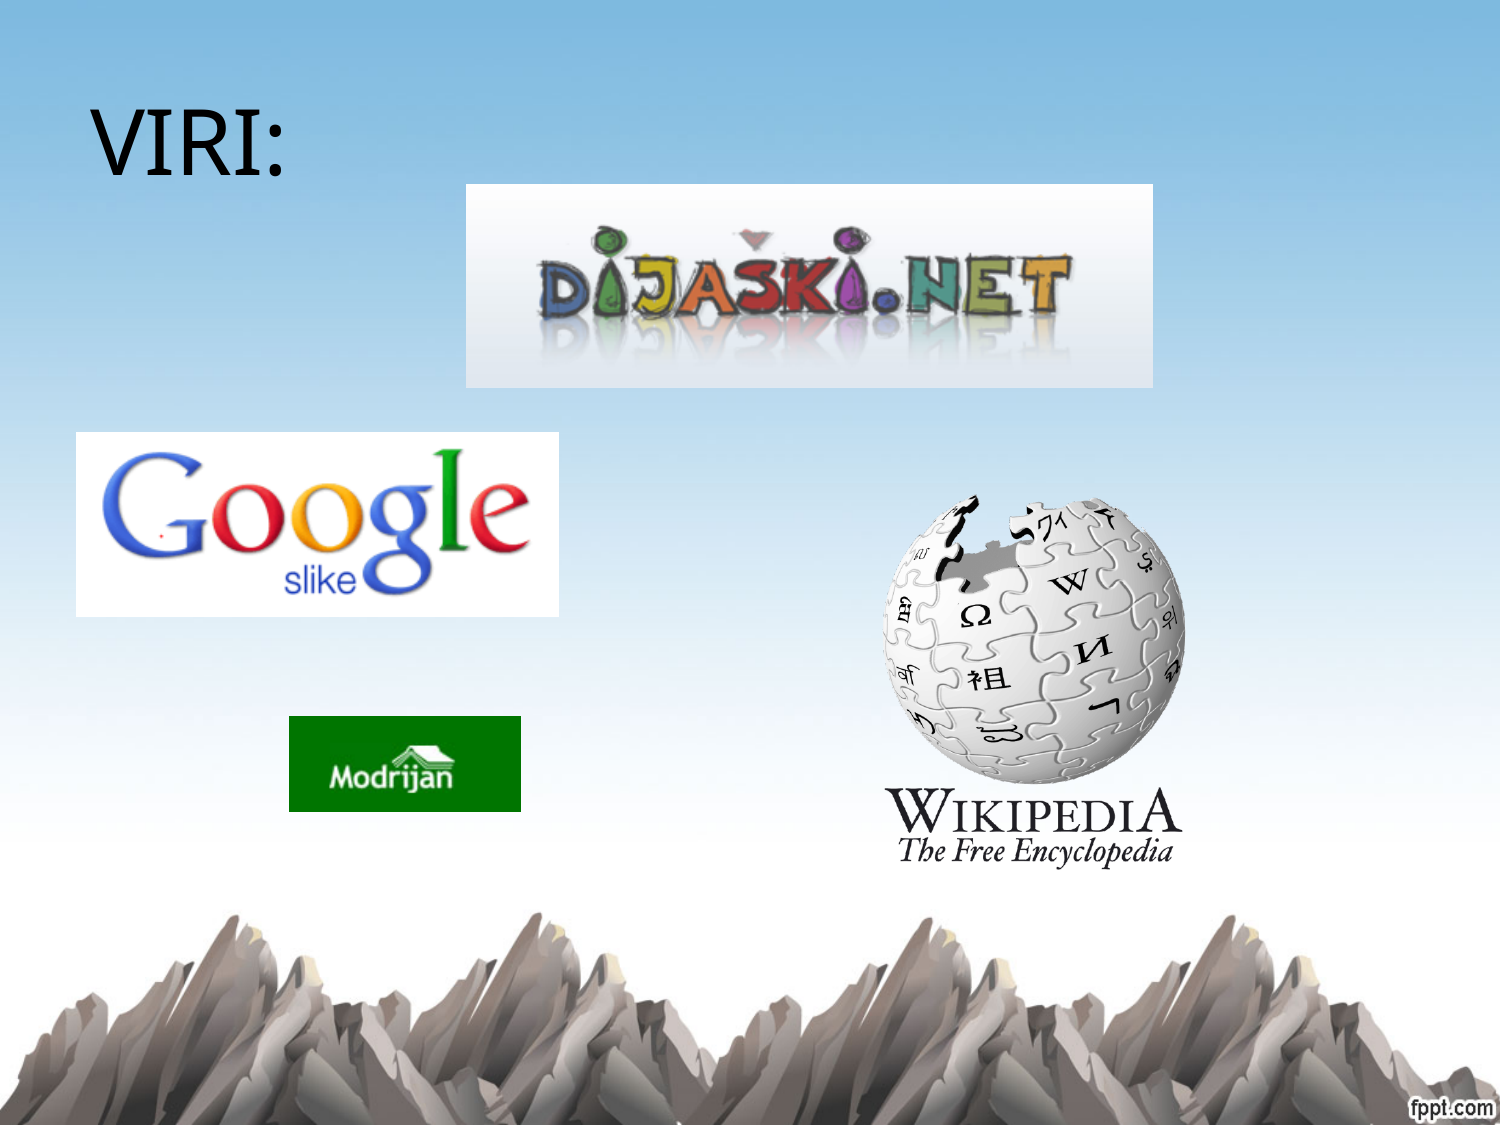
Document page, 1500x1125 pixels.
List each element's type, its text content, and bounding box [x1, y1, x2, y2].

picture [0, 0, 1500, 1125]
title VIRI: [75, 45, 1425, 233]
